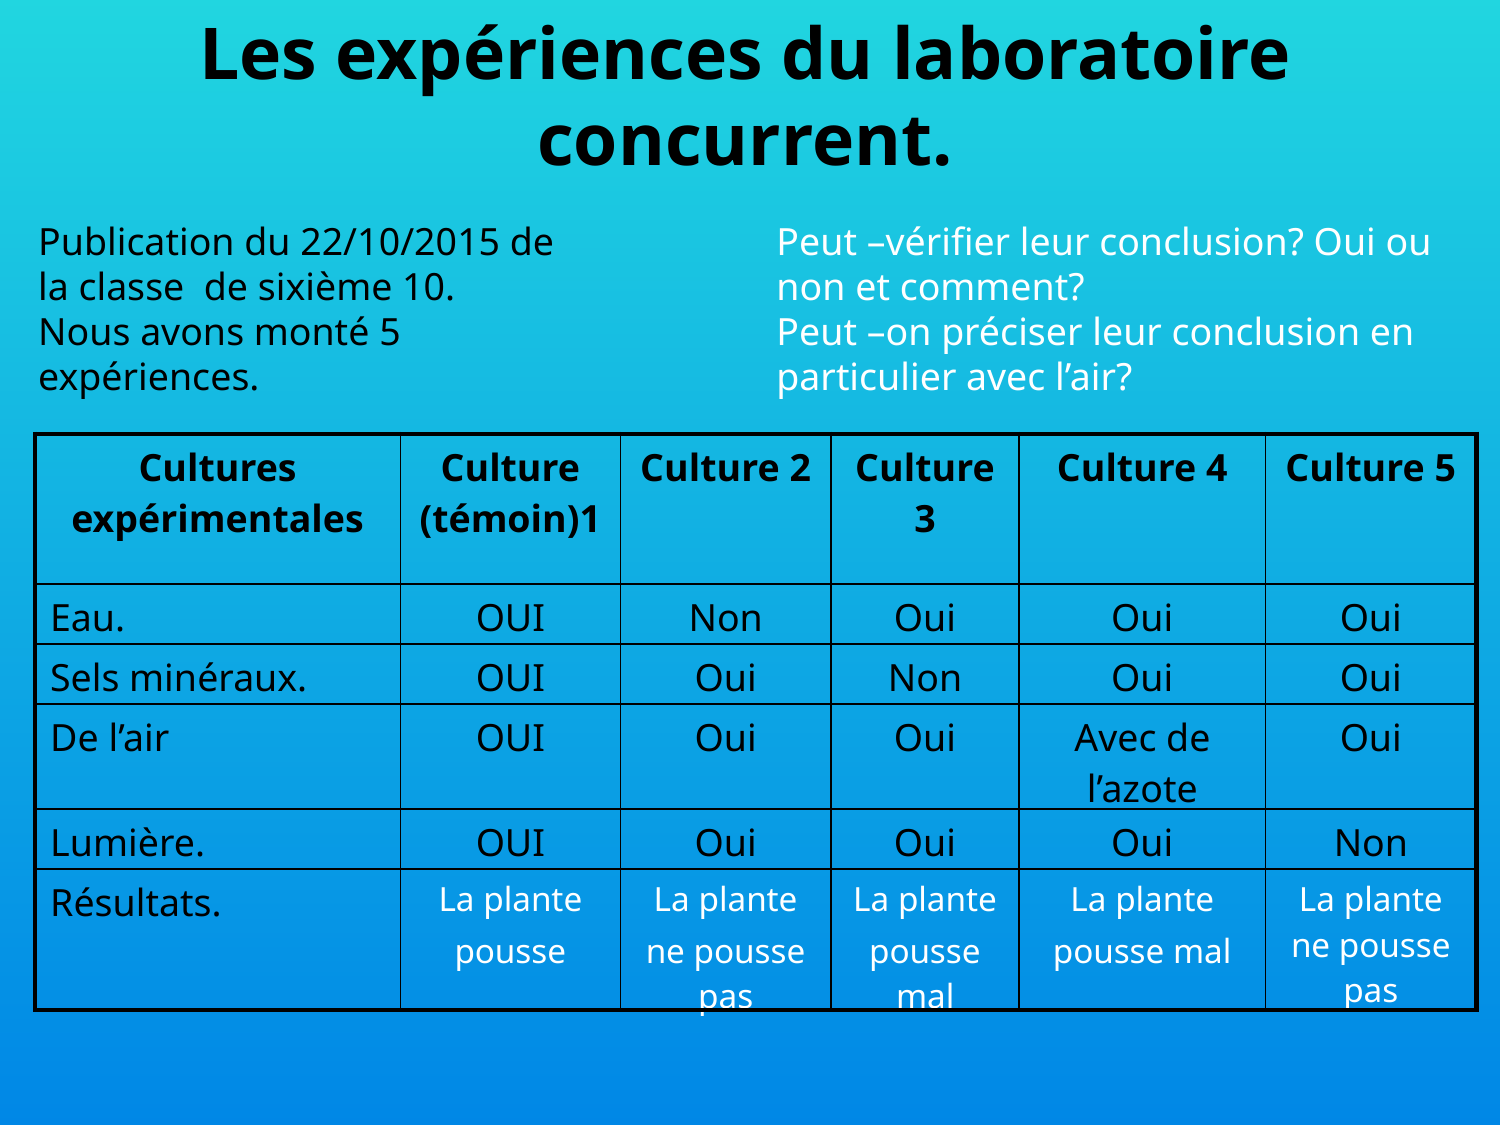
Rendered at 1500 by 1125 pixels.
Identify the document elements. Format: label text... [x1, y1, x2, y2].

table_cell Oui [1266, 645, 1474, 703]
table_cell Non [832, 645, 1018, 703]
table_cell Résultats. [37, 870, 400, 1008]
table_cell OUI [401, 585, 620, 643]
table_cell Avec de l’azote [1020, 705, 1265, 808]
text_box Publication du 22/10/2015 de la classe de sixième 10. Nous avons monté 5 expériences. [23, 210, 610, 406]
table_cell Oui [621, 705, 830, 808]
table_cell Lumière. [37, 810, 400, 868]
table_cell Non [621, 585, 830, 643]
table_header Culture 5 [1266, 436, 1474, 583]
table_cell Oui [1020, 645, 1265, 703]
table_header Culture 3 [832, 436, 1018, 583]
table_header Culture 4 [1020, 436, 1265, 583]
table_cell OUI [401, 810, 620, 868]
table_cell OUI [401, 705, 620, 808]
title Les expériences du laboratoire concurrent. [70, 0, 1421, 188]
table_cell La plante pousse mal [1020, 870, 1265, 1008]
table_header Culture 2 [621, 436, 830, 583]
table_cell La plante pousse mal [832, 870, 1018, 1008]
table_cell Oui [1020, 585, 1265, 643]
table_cell Sels minéraux. [37, 645, 400, 703]
table_cell Oui [1266, 705, 1474, 808]
table_cell La plante ne pousse pas [621, 870, 830, 1008]
table_header Cultures expérimentales [37, 436, 400, 583]
table_cell Oui [621, 645, 830, 703]
table_cell De l’air [37, 705, 400, 808]
table_cell Oui [832, 585, 1018, 643]
table_cell La plante ne pousse pas [1266, 870, 1474, 1008]
table_header Culture (témoin)1 [401, 436, 620, 583]
table_cell Non [1266, 810, 1474, 868]
text_box Peut –vérifier leur conclusion? Oui ou non et comment? Peut –on préciser leur conclusion en particulier avec l’air? [761, 210, 1465, 406]
table_cell Oui [832, 705, 1018, 808]
table_cell OUI [401, 645, 620, 703]
table_cell La plante pousse [401, 870, 620, 1008]
table_cell Eau. [37, 585, 400, 643]
table_cell Oui [1266, 585, 1474, 643]
table_cell Oui [1020, 810, 1265, 868]
table_cell Oui [621, 810, 830, 868]
table_cell Oui [832, 810, 1018, 868]
